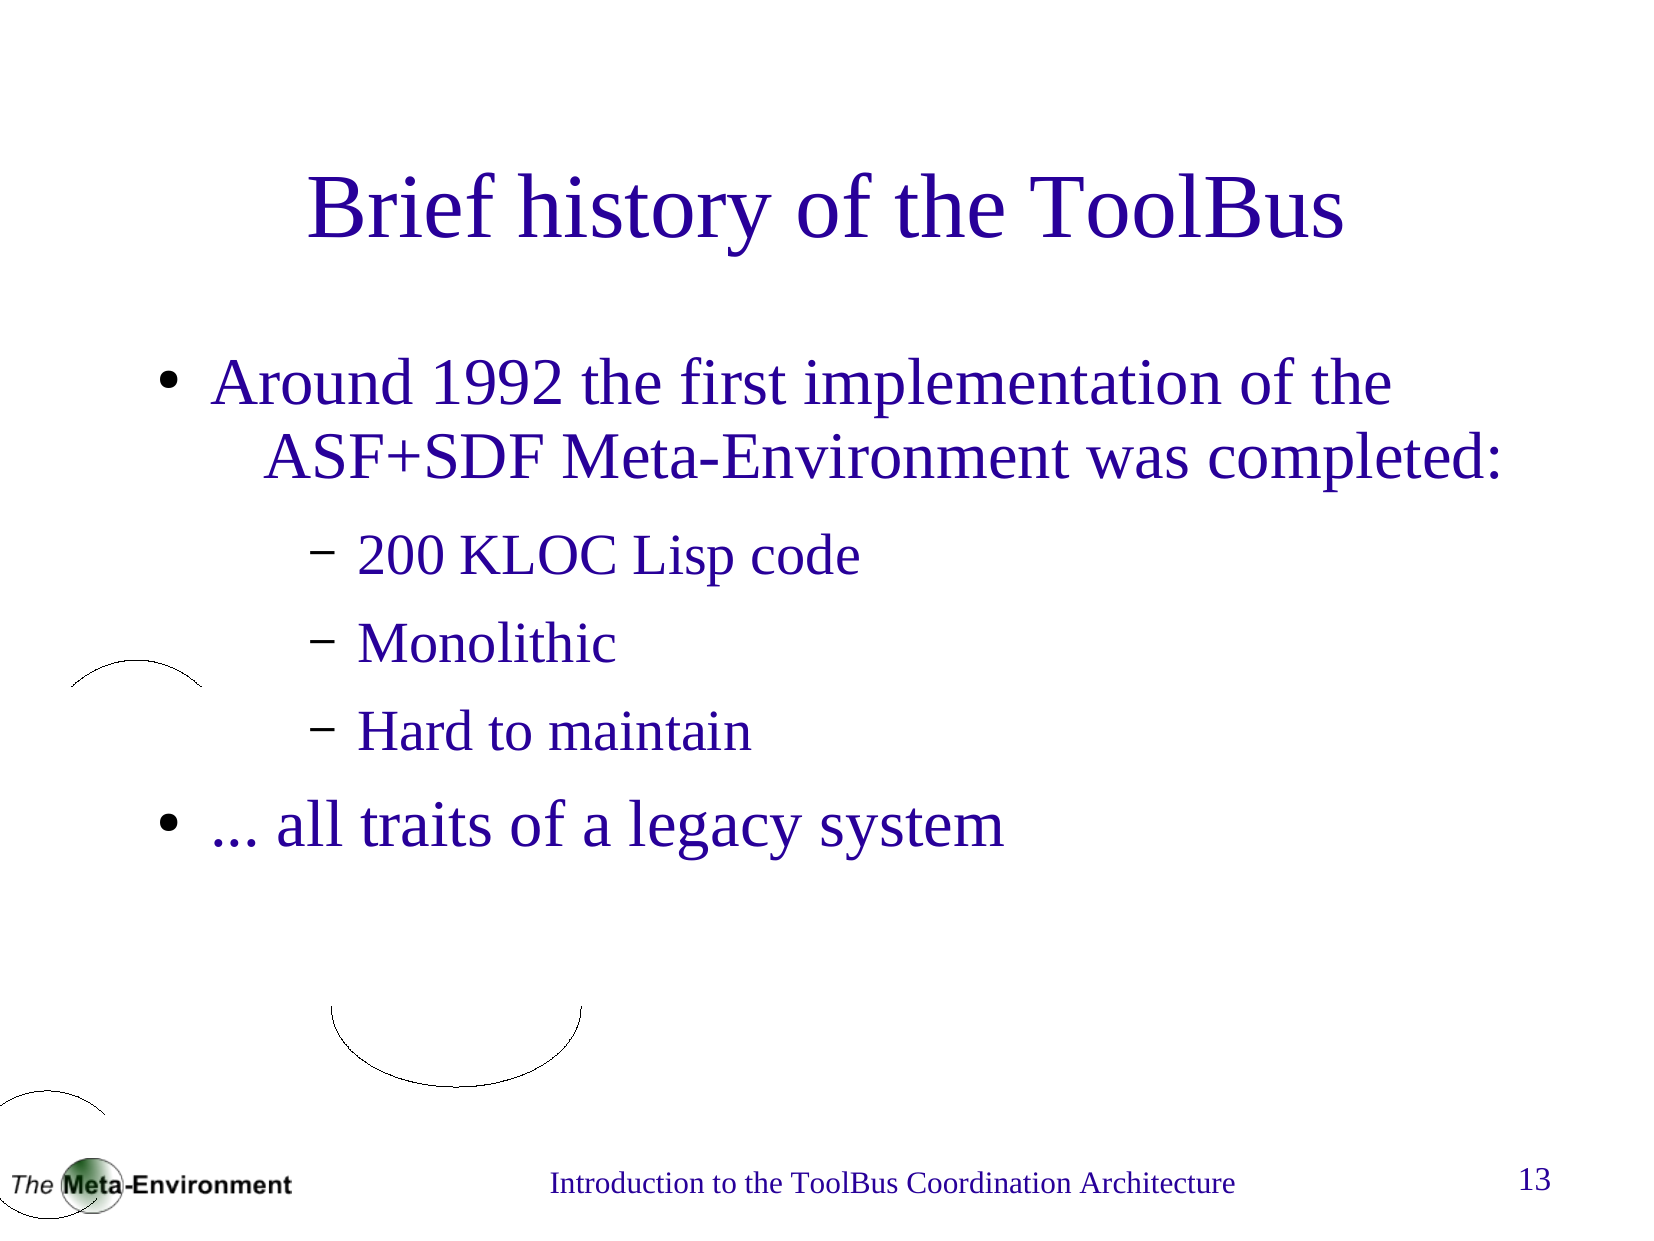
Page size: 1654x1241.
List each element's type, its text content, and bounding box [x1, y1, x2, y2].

title Brief history of the ToolBus [121, 102, 1534, 311]
list Around 1992 the first implementation of the ASF+SDF Meta-Environment was completed: 200 KLOC Lisp code Monolithic Hard to maintain ... all traits of a legacy system [121, 344, 1534, 1127]
picture [12, 1158, 292, 1214]
